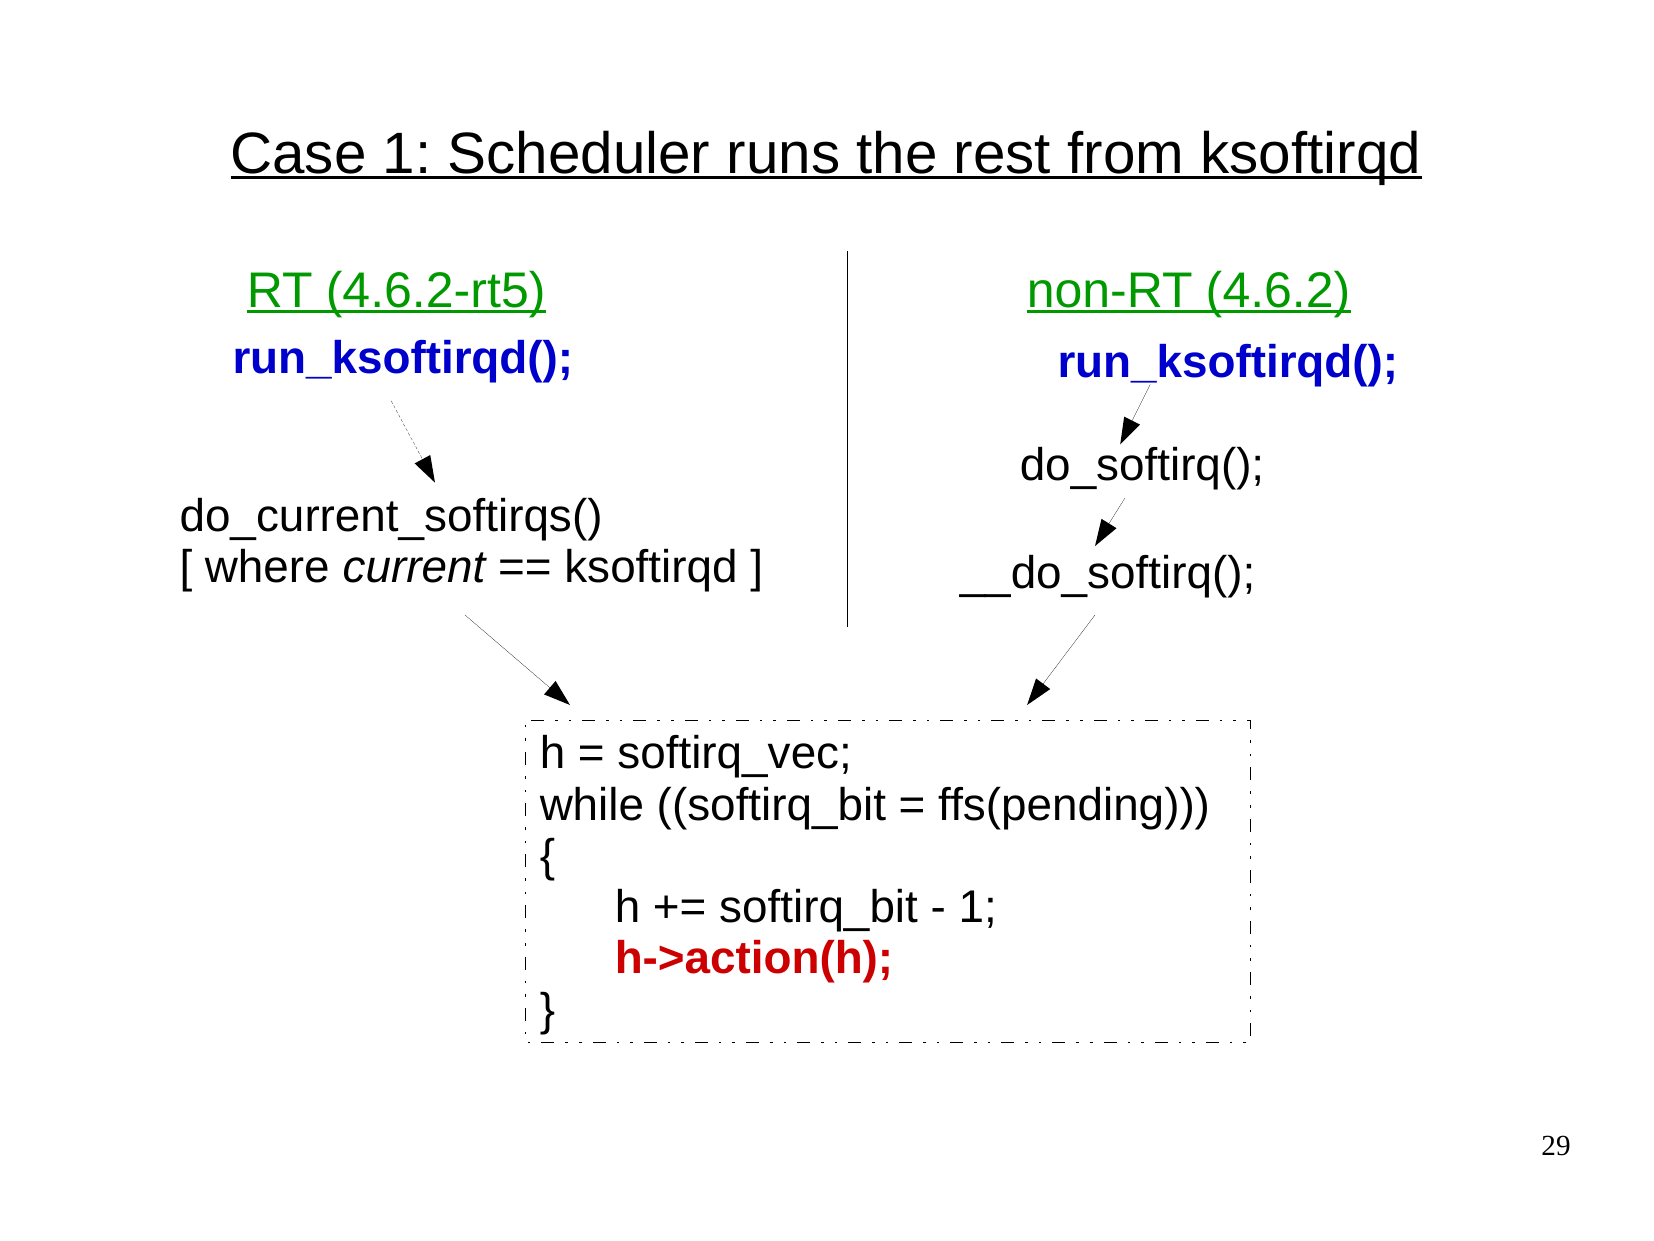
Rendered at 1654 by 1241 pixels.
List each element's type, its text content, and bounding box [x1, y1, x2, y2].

text_box RT (4.6.2-rt5) [232, 254, 797, 326]
text_box run_ksoftirqd(); [1042, 328, 1441, 421]
text_box do_softirq(); [1005, 431, 1321, 498]
title Case 1: Scheduler runs the rest from ksoftirqd [82, 49, 1571, 257]
text_box non-RT (4.6.2) [1012, 254, 1403, 326]
text_box do_current_softirqs() [ where current == ksoftirqd ] [165, 482, 779, 601]
text_box h = softirq_vec; while ((softirq_bit = ffs(pending))) { h += softirq_bit - 1; h->action(h); } [525, 720, 1251, 1043]
text_box run_ksoftirqd(); [217, 325, 706, 447]
text_box __do_softirq(); [945, 540, 1321, 608]
